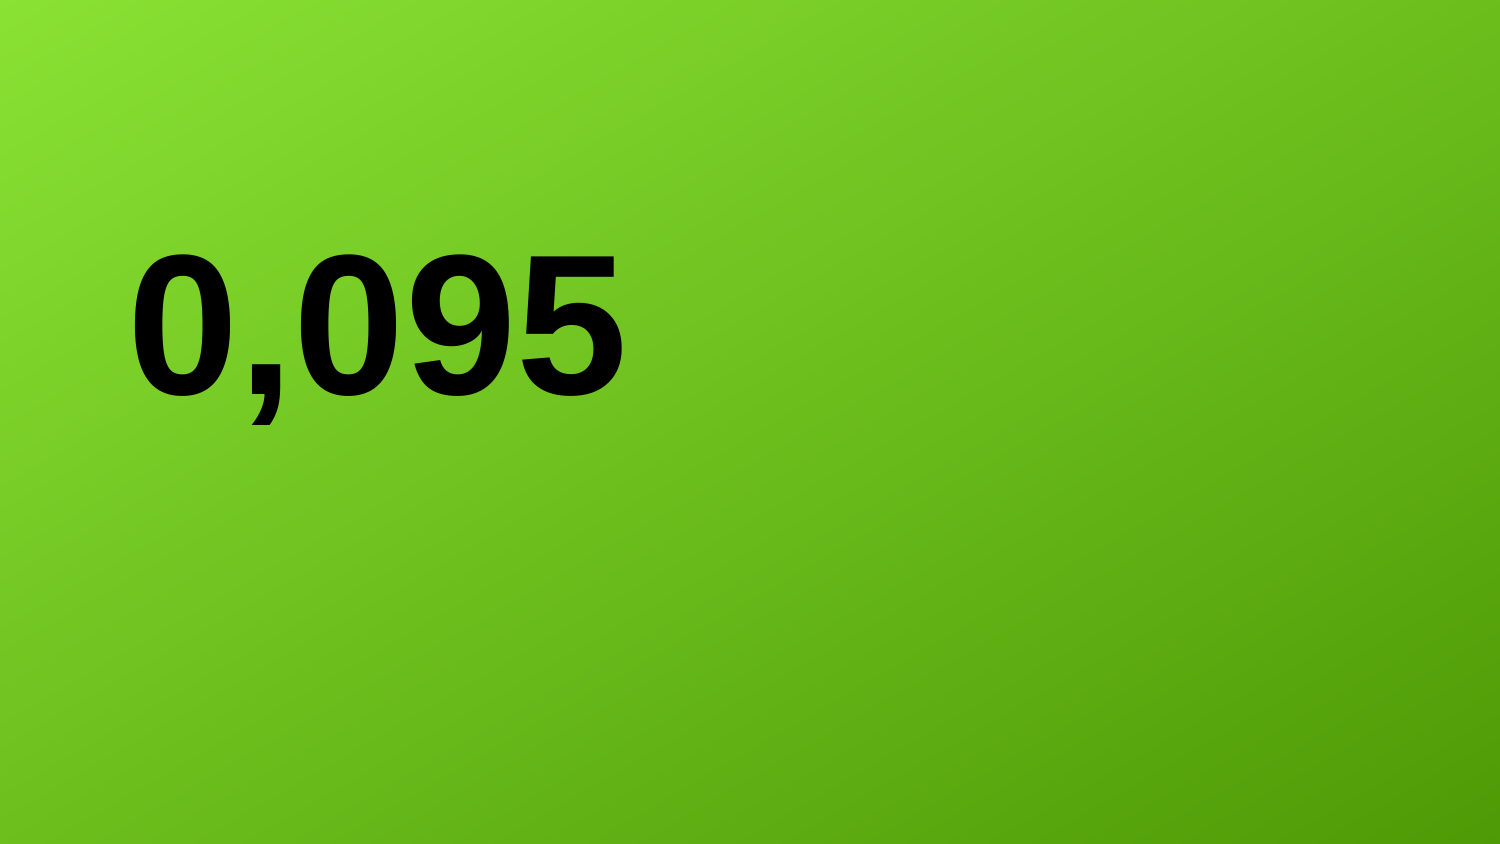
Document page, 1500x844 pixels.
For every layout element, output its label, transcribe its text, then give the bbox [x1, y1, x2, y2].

text_box 0,095 [162, 276, 202, 374]
text_box 0,095 [328, 276, 368, 374]
text_box 0,095 [112, 259, 1388, 450]
text_box 0,095 [440, 276, 480, 326]
